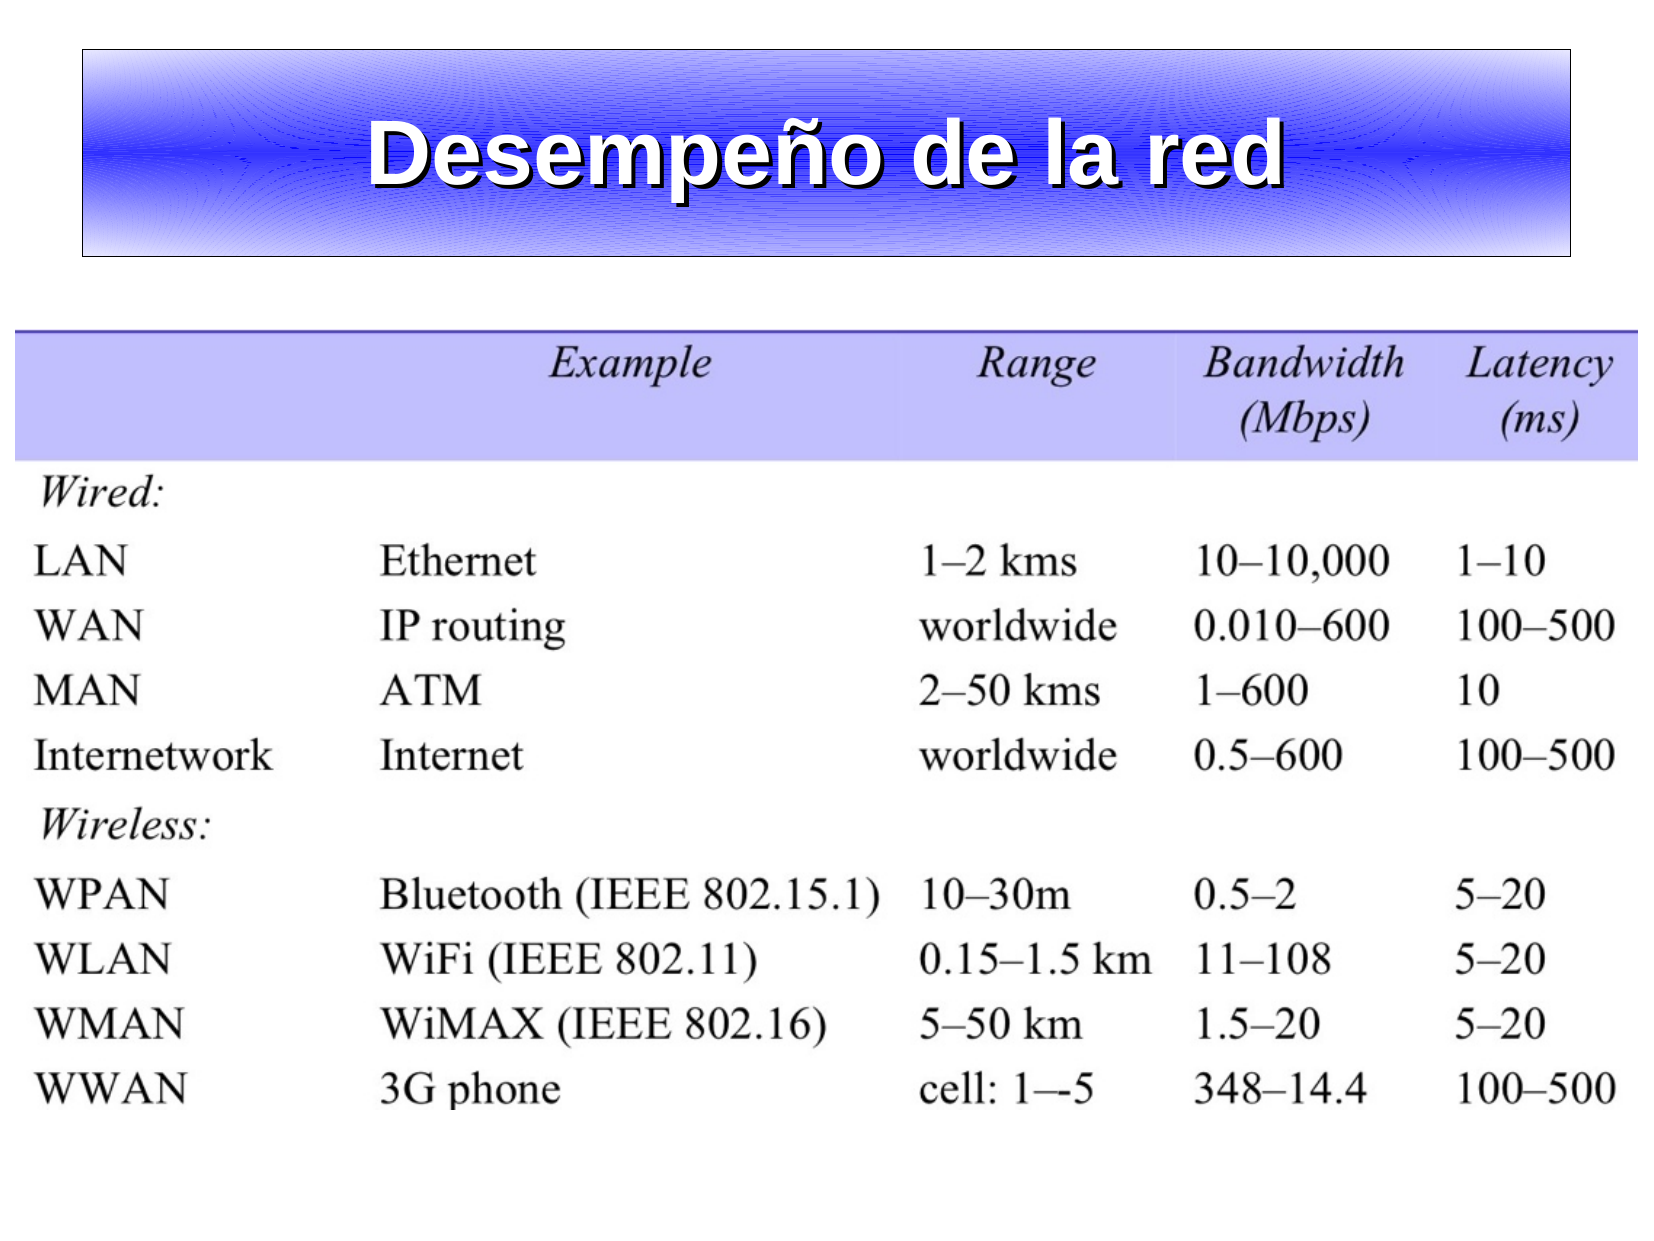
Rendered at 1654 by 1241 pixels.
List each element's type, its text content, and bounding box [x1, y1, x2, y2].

title Desempeño de la red [82, 49, 1571, 257]
picture [15, 329, 1638, 1111]
